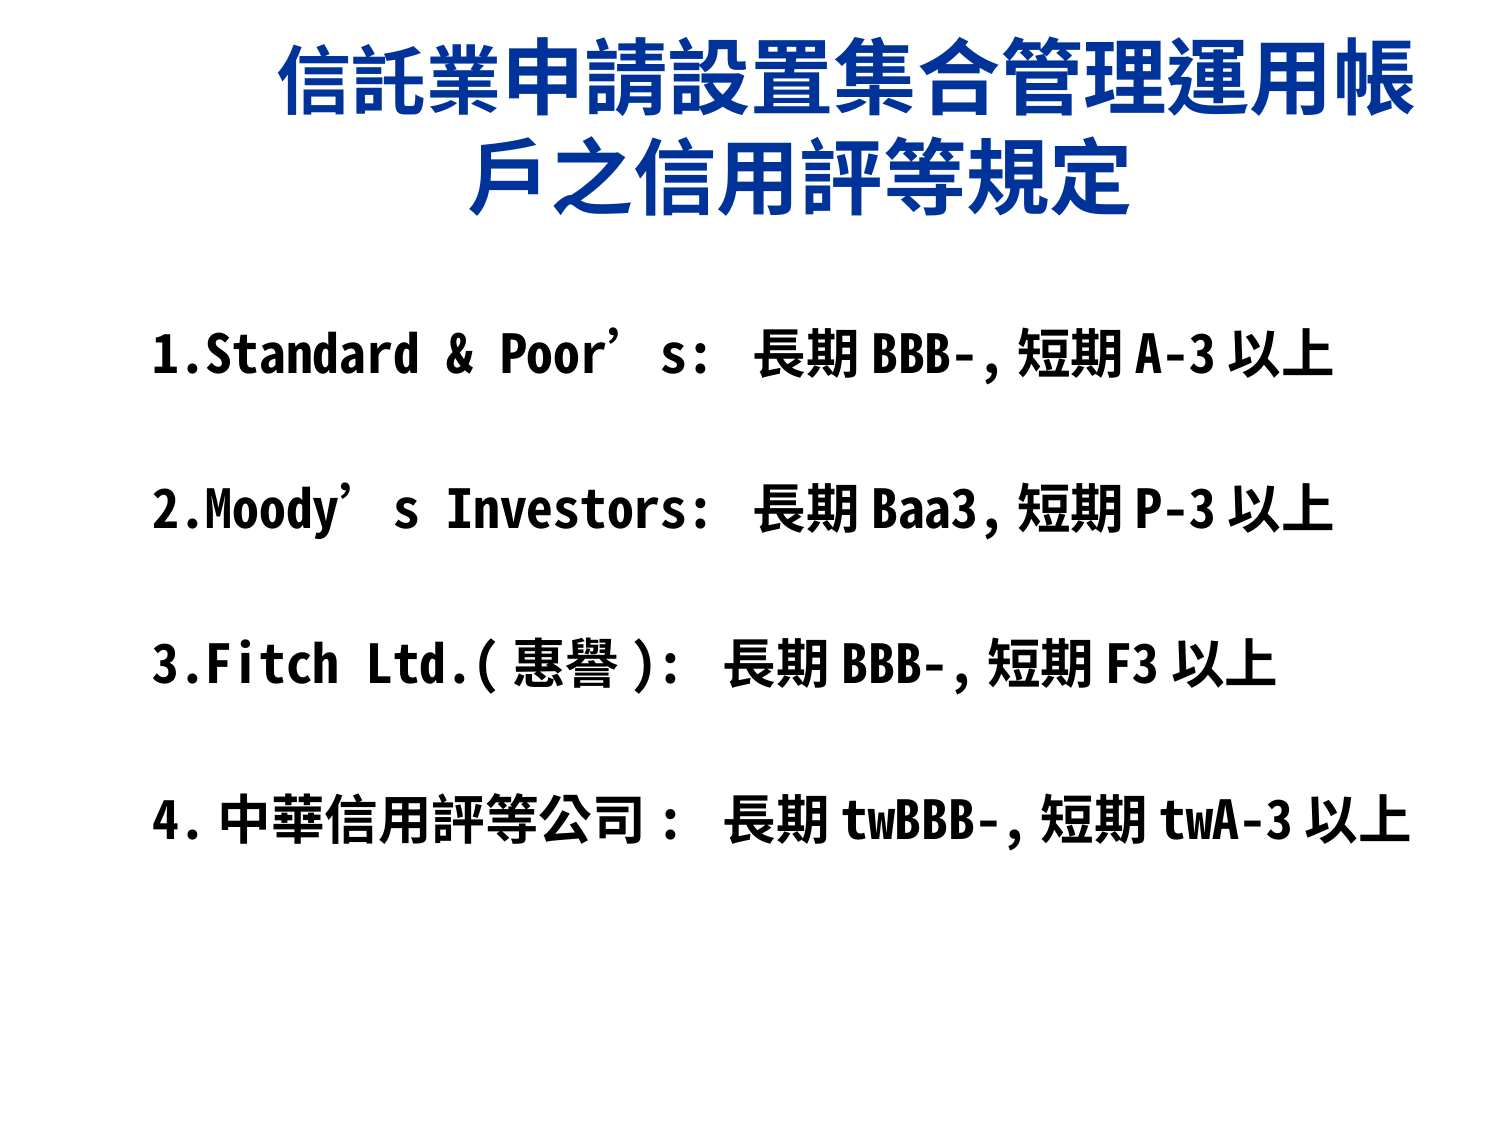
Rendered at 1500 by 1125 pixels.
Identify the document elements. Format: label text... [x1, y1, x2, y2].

text_box 信託業申請設置集合管理運用帳戶之信用評等規定 [162, 75, 1438, 275]
text_box 1.Standard & Poor’s: 長期BBB-,短期A-3以上 2.Moody’s Investors: 長期Baa3,短期P-3以上 3.Fitch Ltd.(惠譽): 長期BBB-,短期F3以上 4.中華信用評等公司: 長期twBBB-,短期twA-3以上 [137, 312, 1463, 1000]
